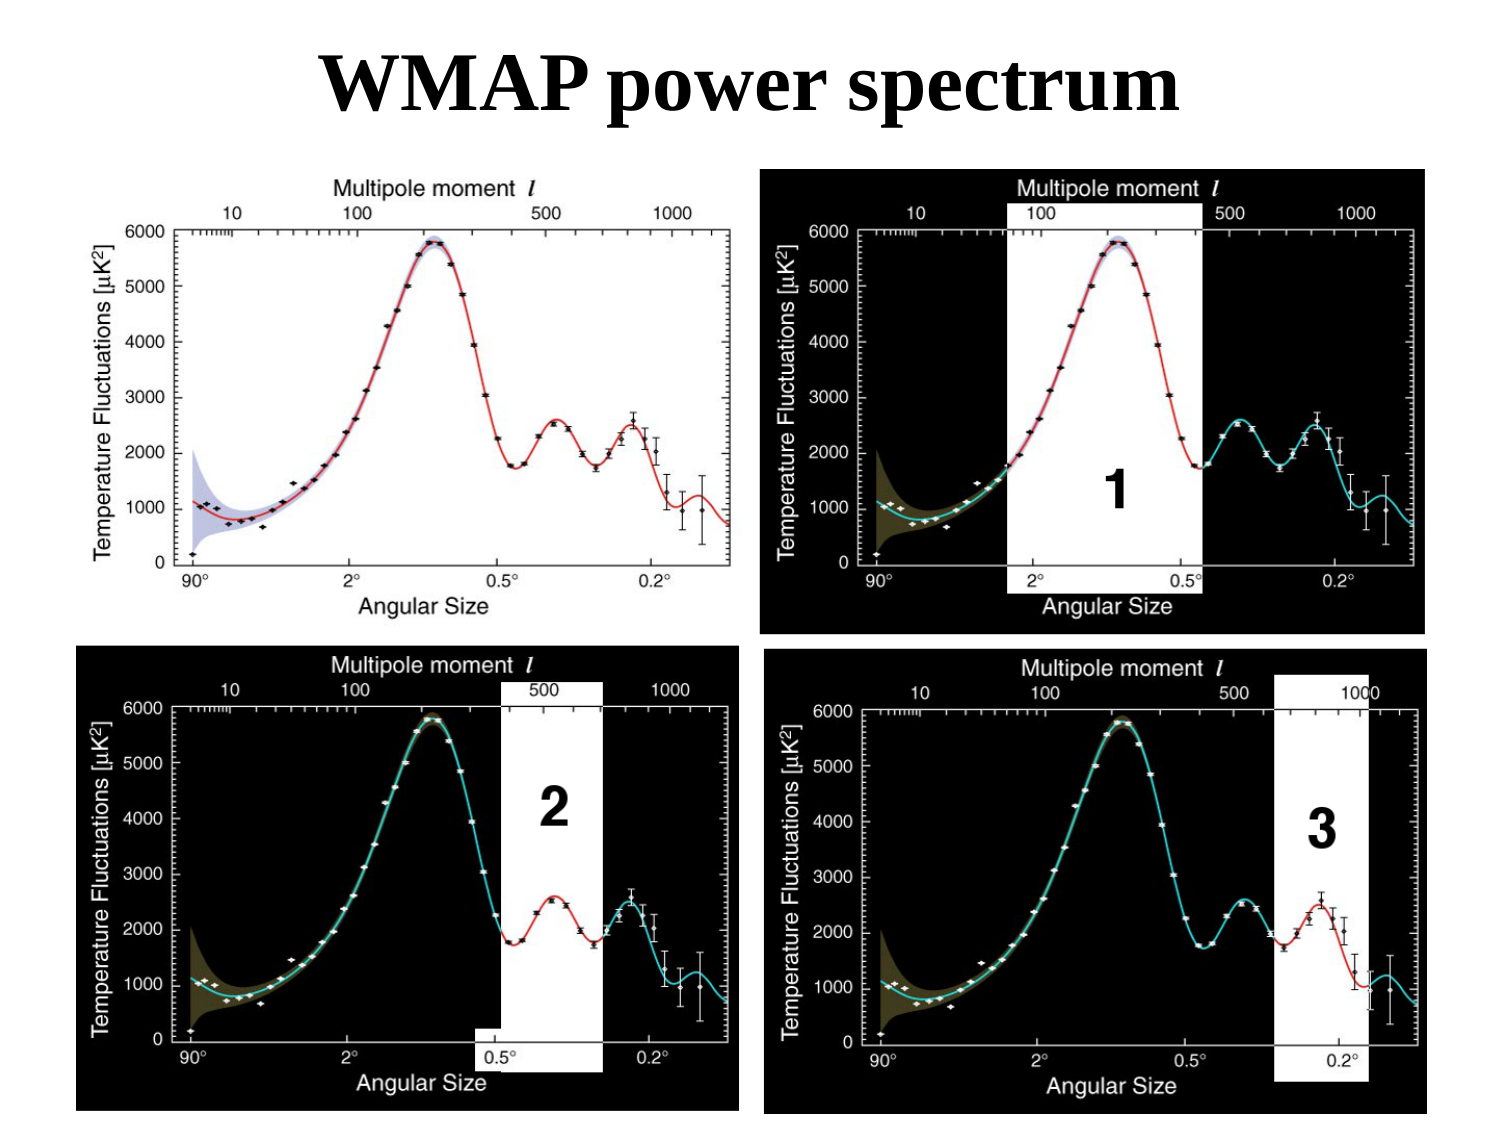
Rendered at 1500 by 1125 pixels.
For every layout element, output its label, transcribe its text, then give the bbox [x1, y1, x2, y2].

title WMAP power spectrum [49, 20, 1450, 133]
picture [76, 169, 1427, 1114]
